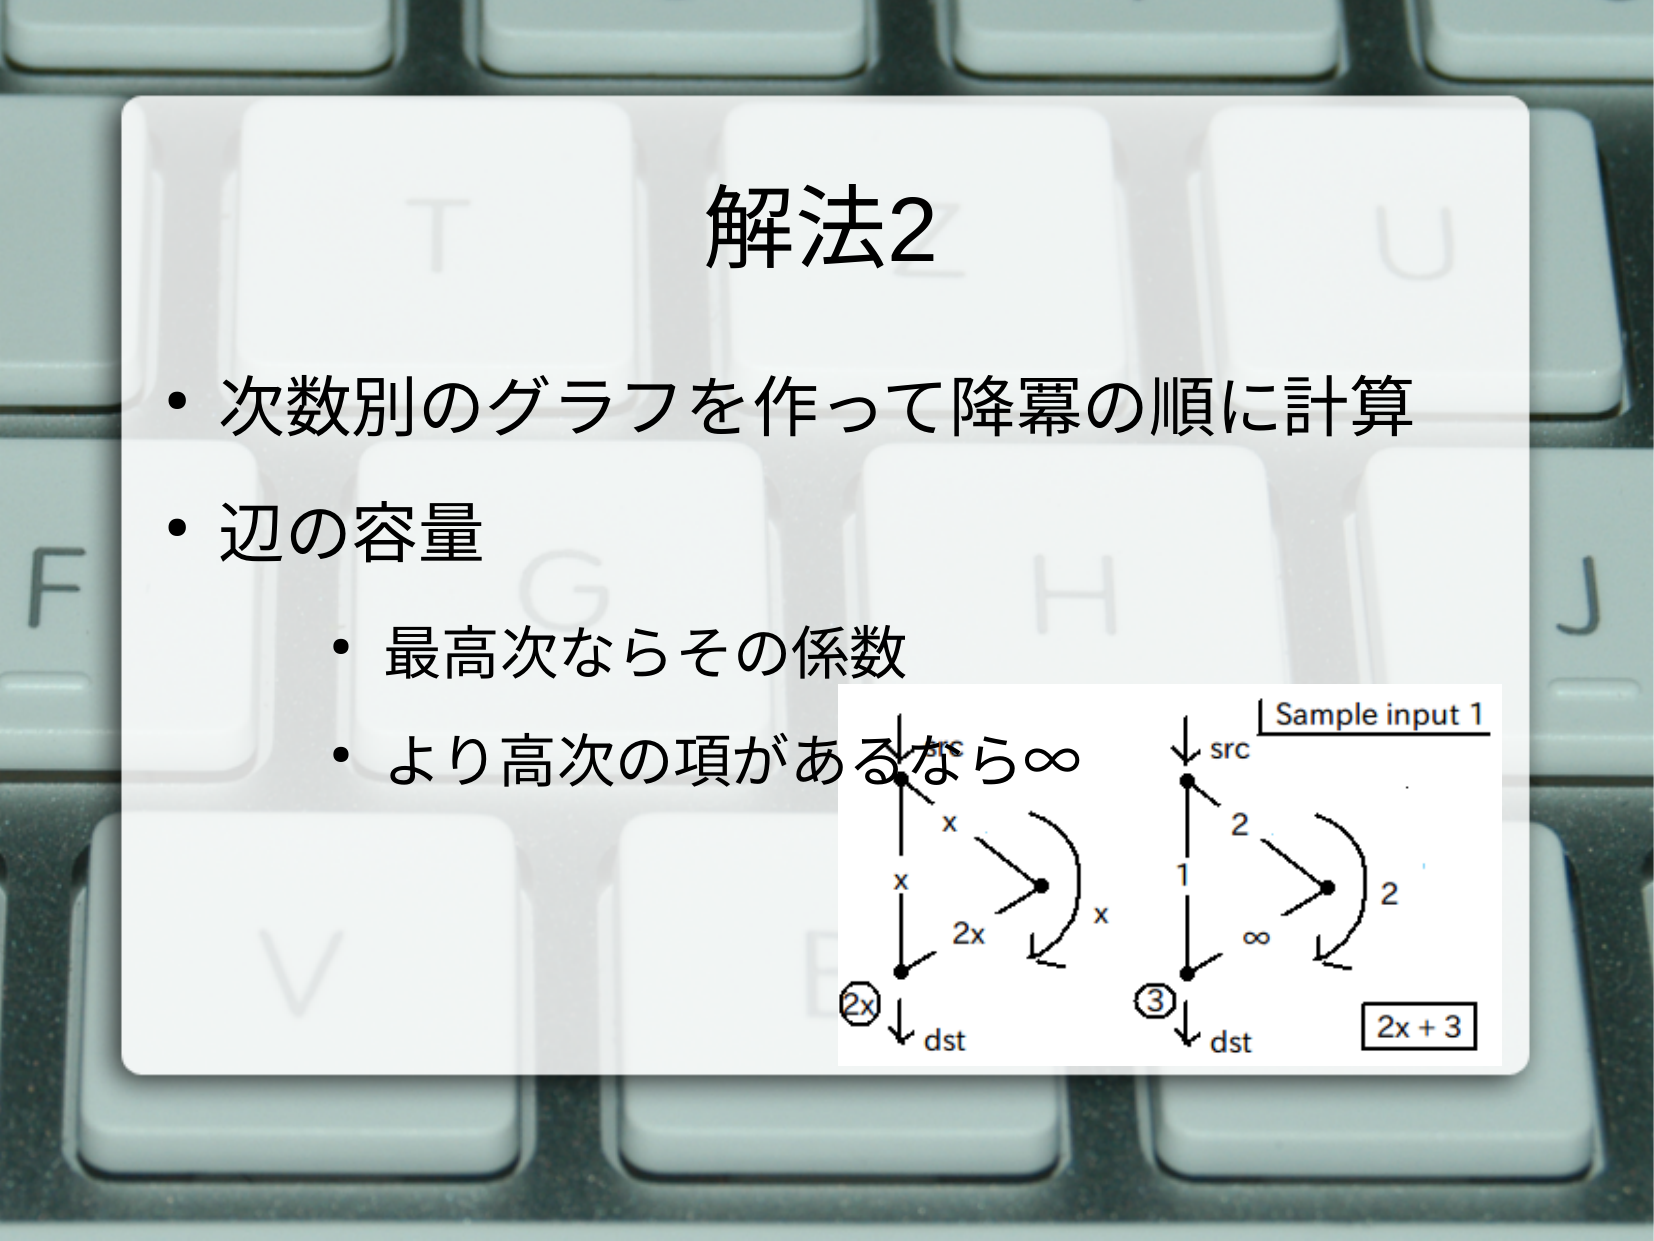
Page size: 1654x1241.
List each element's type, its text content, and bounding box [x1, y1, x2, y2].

picture [0, 0, 1654, 1241]
title 解法2 [135, 117, 1506, 325]
list 次数別のグラフを作って降冪の順に計算 辺の容量 最高次ならその係数 より高次の項があるなら∞ [147, 354, 1506, 1173]
